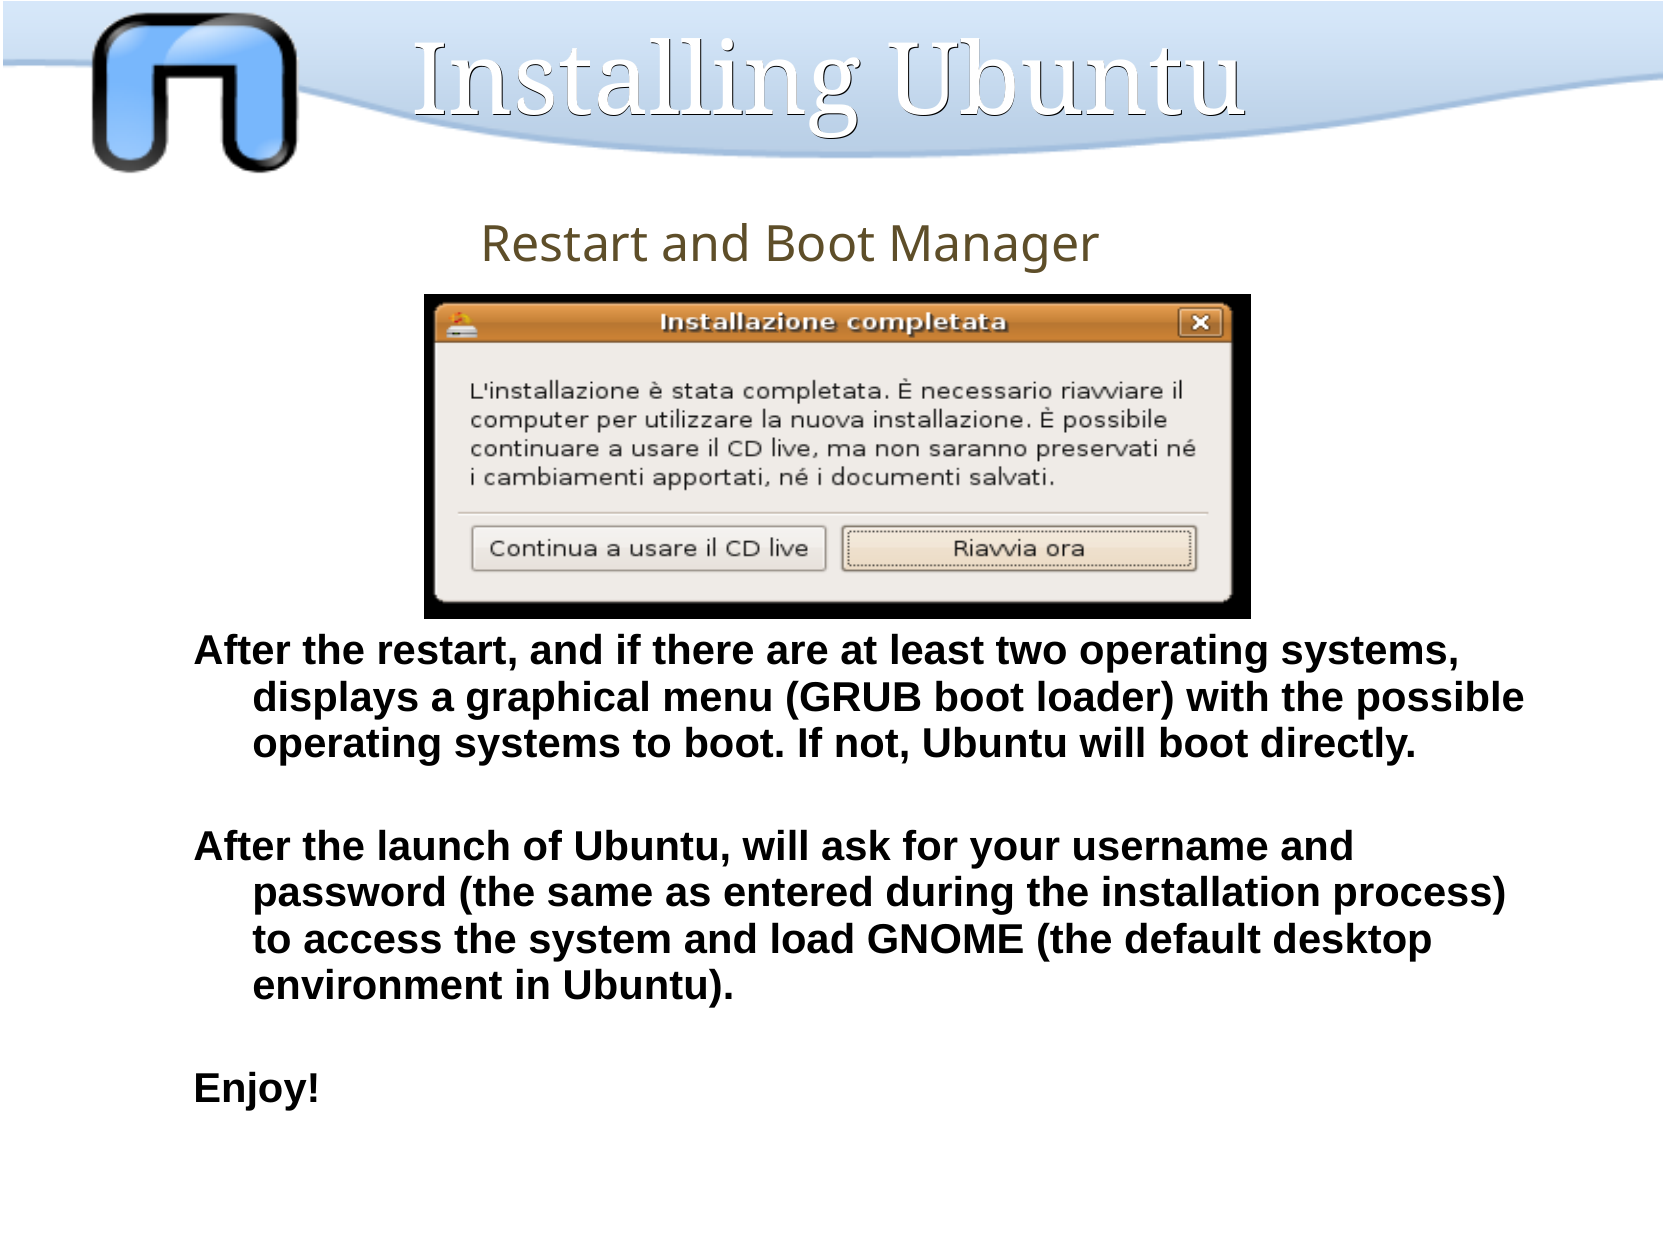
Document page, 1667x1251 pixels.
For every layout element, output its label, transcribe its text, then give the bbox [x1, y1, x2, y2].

picture [0, 0, 1667, 1251]
title Restart and Boot Manager [119, 211, 1462, 467]
text_box Installing Ubuntu [397, 0, 1433, 272]
list After the restart, and if there are at least two operating systems, displays a graphical menu (GRUB boot loader) with the possible operating systems to boot. If not, Ubuntu will boot directly. After the launch of Ubuntu, will ask for your username and password (the same as entered during the installation process) to access the system and load GNOME (the default desktop environment in Ubuntu). Enjoy! [151, 620, 1554, 1215]
